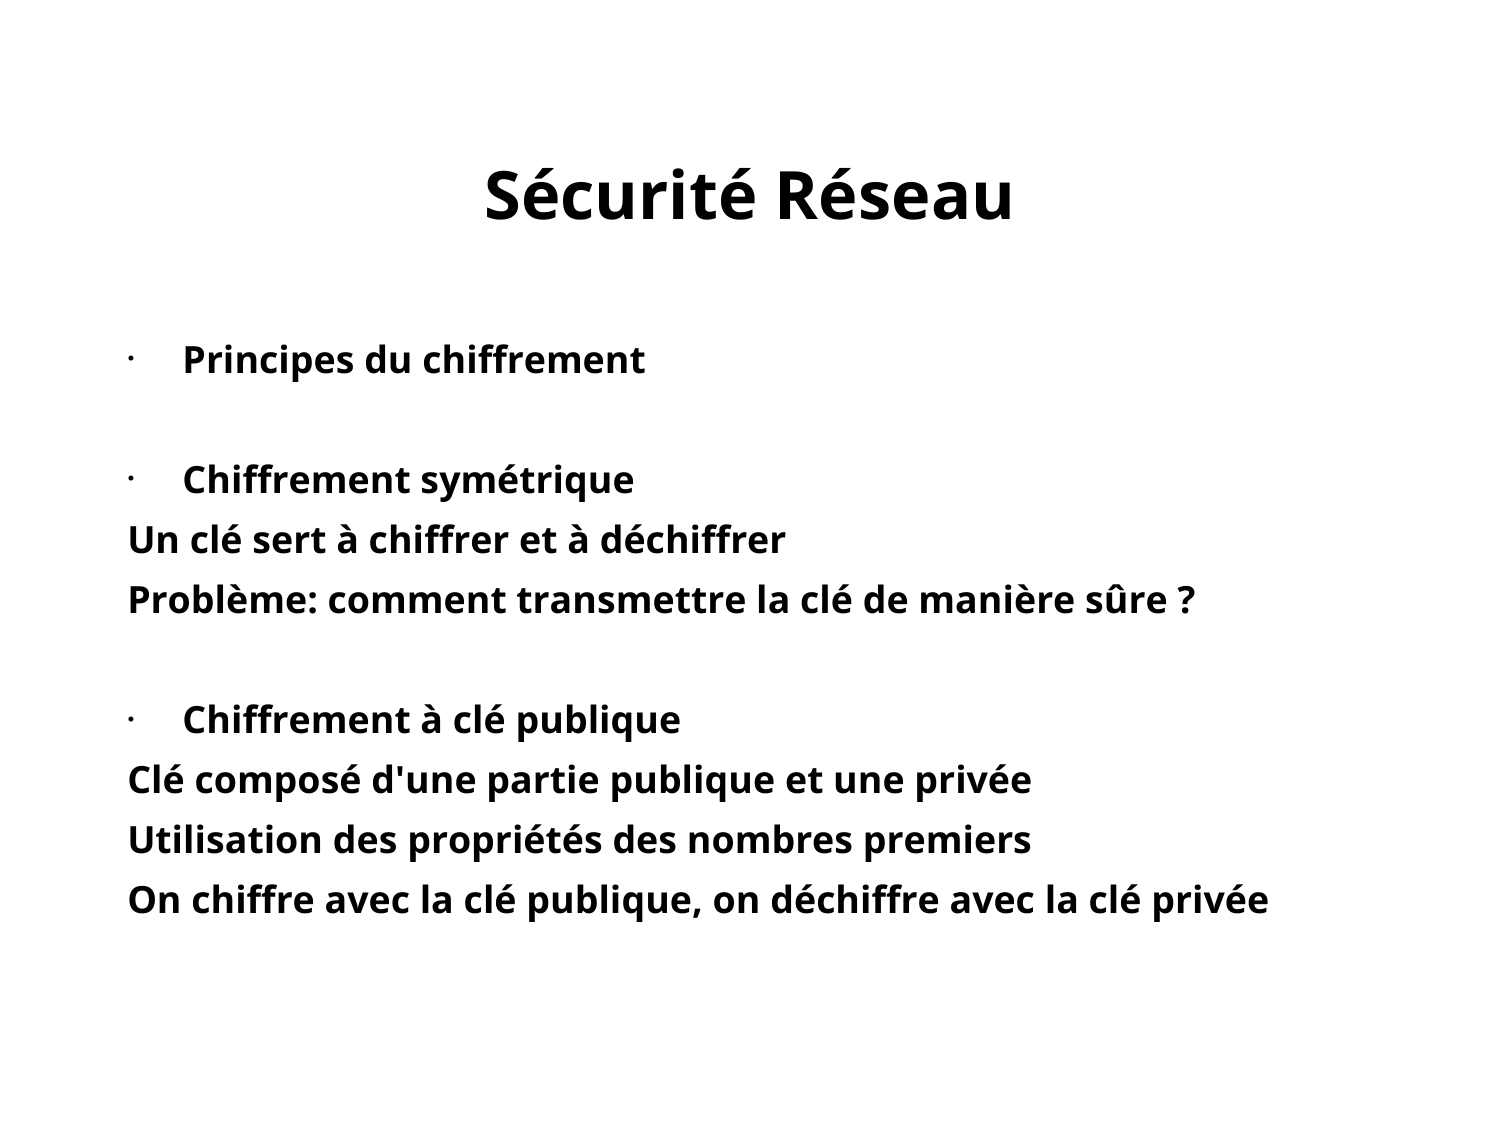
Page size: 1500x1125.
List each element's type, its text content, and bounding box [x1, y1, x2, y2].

list Principes du chiffrement Chiffrement symétrique Un clé sert à chiffrer et à déchiffrer Problème: comment transmettre la clé de manière sûre ? Chiffrement à clé publique Clé composé d'une partie publique et une privée Utilisation des propriétés des nombres premiers On chiffre avec la clé publique, on déchiffre avec la clé privée [112, 324, 1388, 1001]
title Sécurité Réseau [112, 99, 1388, 288]
